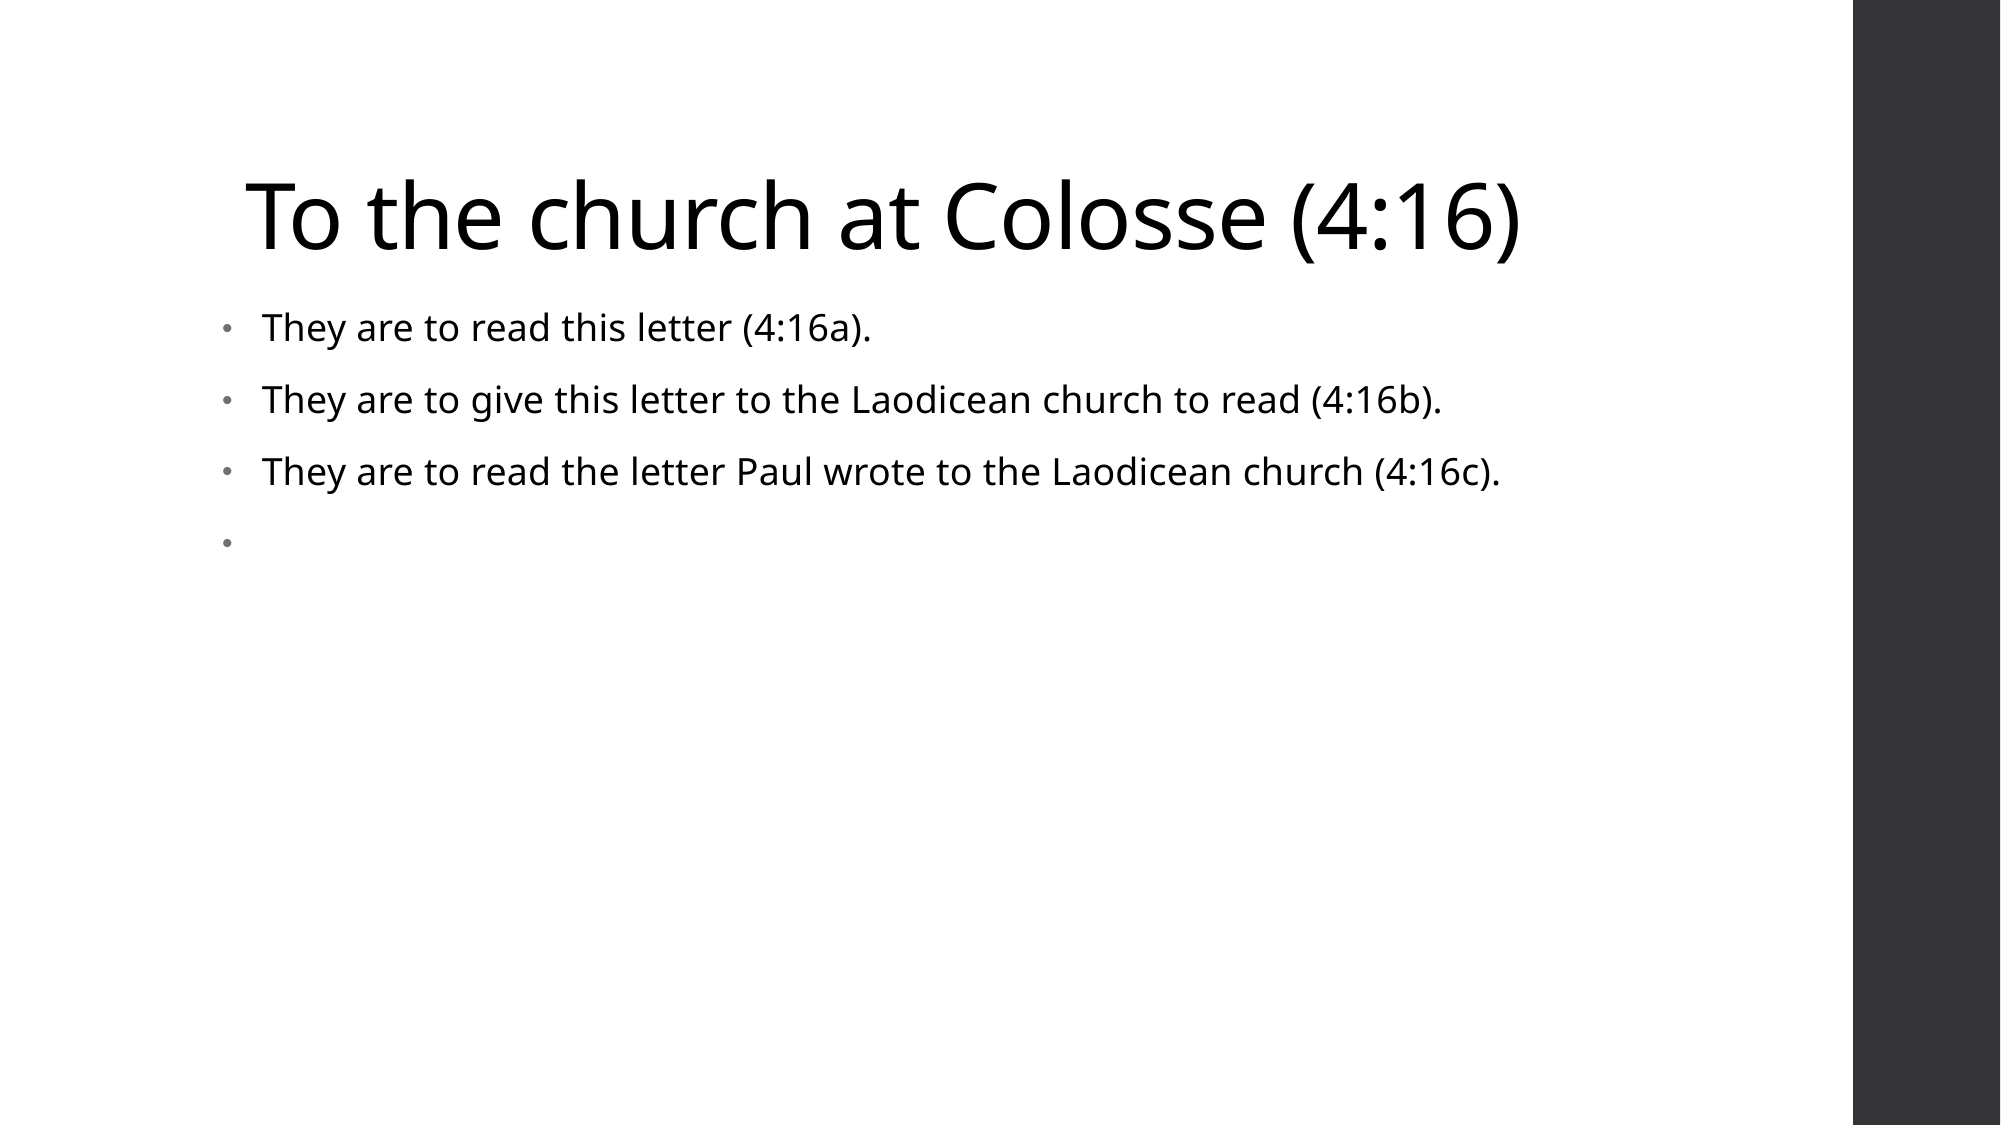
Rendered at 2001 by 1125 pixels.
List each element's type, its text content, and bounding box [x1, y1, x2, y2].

title To the church at Colosse (4:16) [206, 60, 1797, 278]
list They are to read this letter (4:16a). They are to give this letter to the Laodicean church to read (4:16b). They are to read the letter Paul wrote to the Laodicean church (4:16c). [206, 299, 1617, 1014]
